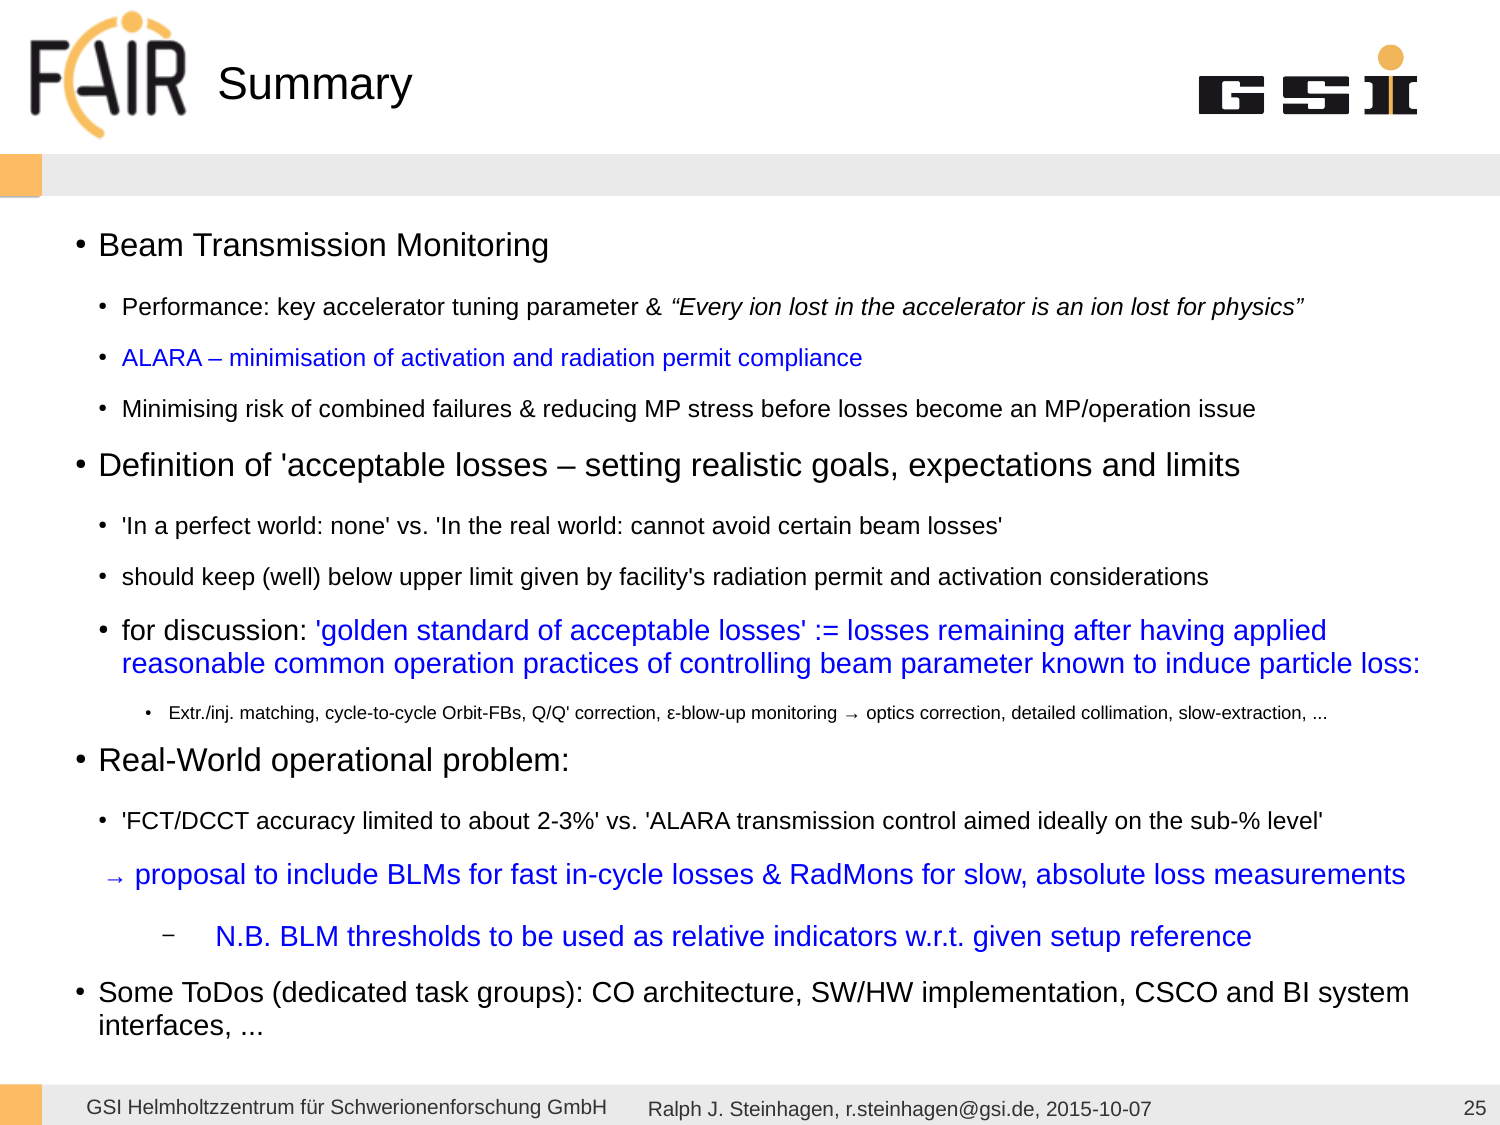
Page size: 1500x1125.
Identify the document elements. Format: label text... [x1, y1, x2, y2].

picture [30, 9, 187, 141]
picture [1197, 42, 1419, 117]
list Beam Transmission Monitoring Performance: key accelerator tuning parameter & “Every ion lost in the accelerator is an ion lost for physics” ALARA – minimisation of activation and radiation permit compliance Minimising risk of combined failures & reducing MP stress before losses become an MP/operation issue Definition of 'acceptable losses – setting realistic goals, expectations and limits 'In a perfect world: none' vs. 'In the real world: cannot avoid certain beam losses' should keep (well) below upper limit given by facility's radiation permit and activation considerations for discussion: 'golden standard of acceptable losses' := losses remaining after having applied reasonable common operation practices of controlling beam parameter known to induce particle loss: Extr./inj. matching, cycle-to-cycle Orbit-FBs, Q/Q' correction, ε-blow-up monitoring → optics correction, detailed collimation, slow-extraction, ... Real-World operational problem: 'FCT/DCCT accuracy limited to about 2-3%' vs. 'ALARA transmission control aimed ideally on the sub-% level' → proposal to include BLMs for fast in-cycle losses & RadMons for slow, absolute loss measurements N.B. BLM thresholds to be used as relative indicators w.r.t. given setup reference Some ToDos (dedicated task groups): CO architecture, SW/HW implementation, CSCO and BI system interfaces, ... [75, 226, 1425, 1050]
title Summary [217, 20, 1109, 147]
